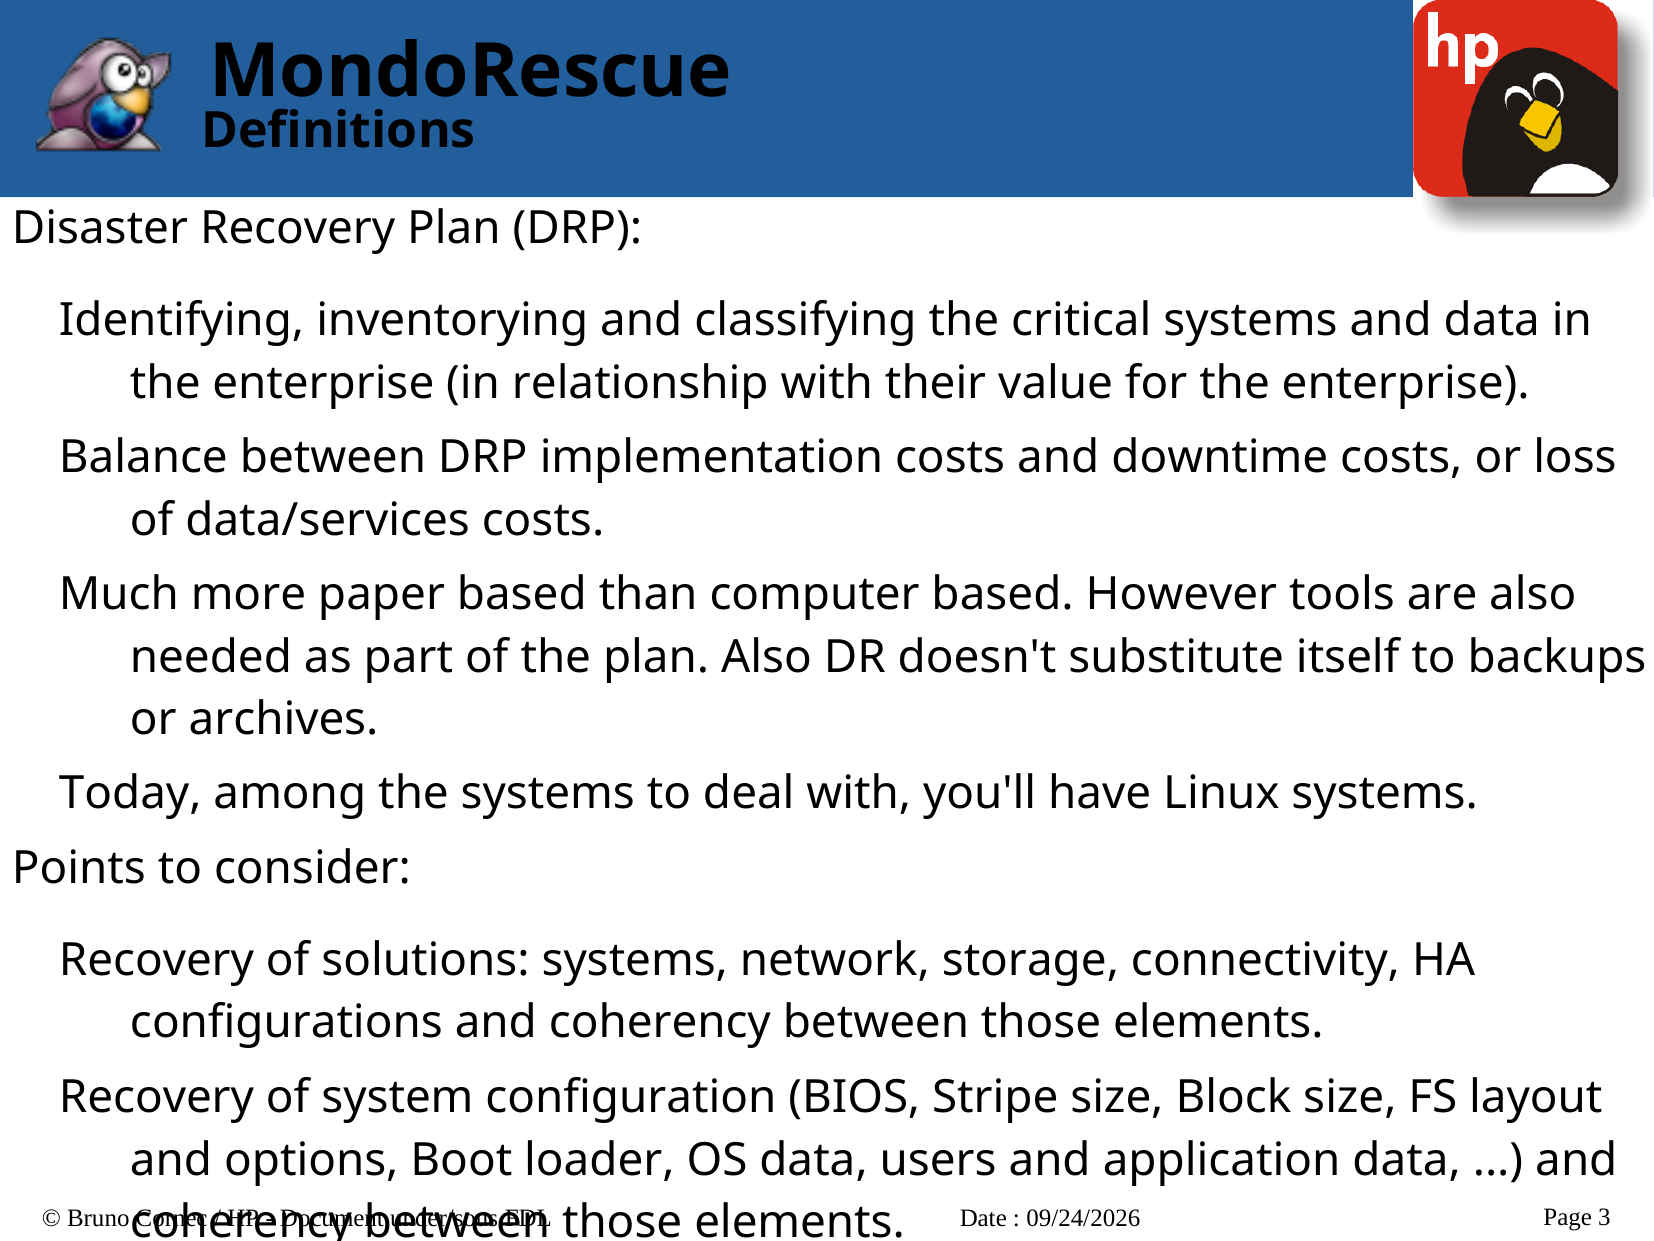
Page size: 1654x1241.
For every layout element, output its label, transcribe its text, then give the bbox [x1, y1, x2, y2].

title Definitions [200, 26, 1190, 194]
list Disaster Recovery Plan (DRP): Identifying, inventorying and classifying the critical systems and data in the enterprise (in relationship with their value for the enterprise). Balance between DRP implementation costs and downtime costs, or loss of data/services costs. Much more paper based than computer based. However tools are also needed as part of the plan. Also DR doesn't substitute itself to backups or archives. Today, among the systems to deal with, you'll have Linux systems. Points to consider: Recovery of solutions: systems, network, storage, connectivity, HA configurations and coherency between those elements. Recovery of system configuration (BIOS, Stripe size, Block size, FS layout and options, Boot loader, OS data, users and application data, ...) and coherency between those elements. [0, 194, 1654, 1228]
picture [1413, 0, 1654, 194]
picture [0, 0, 211, 194]
